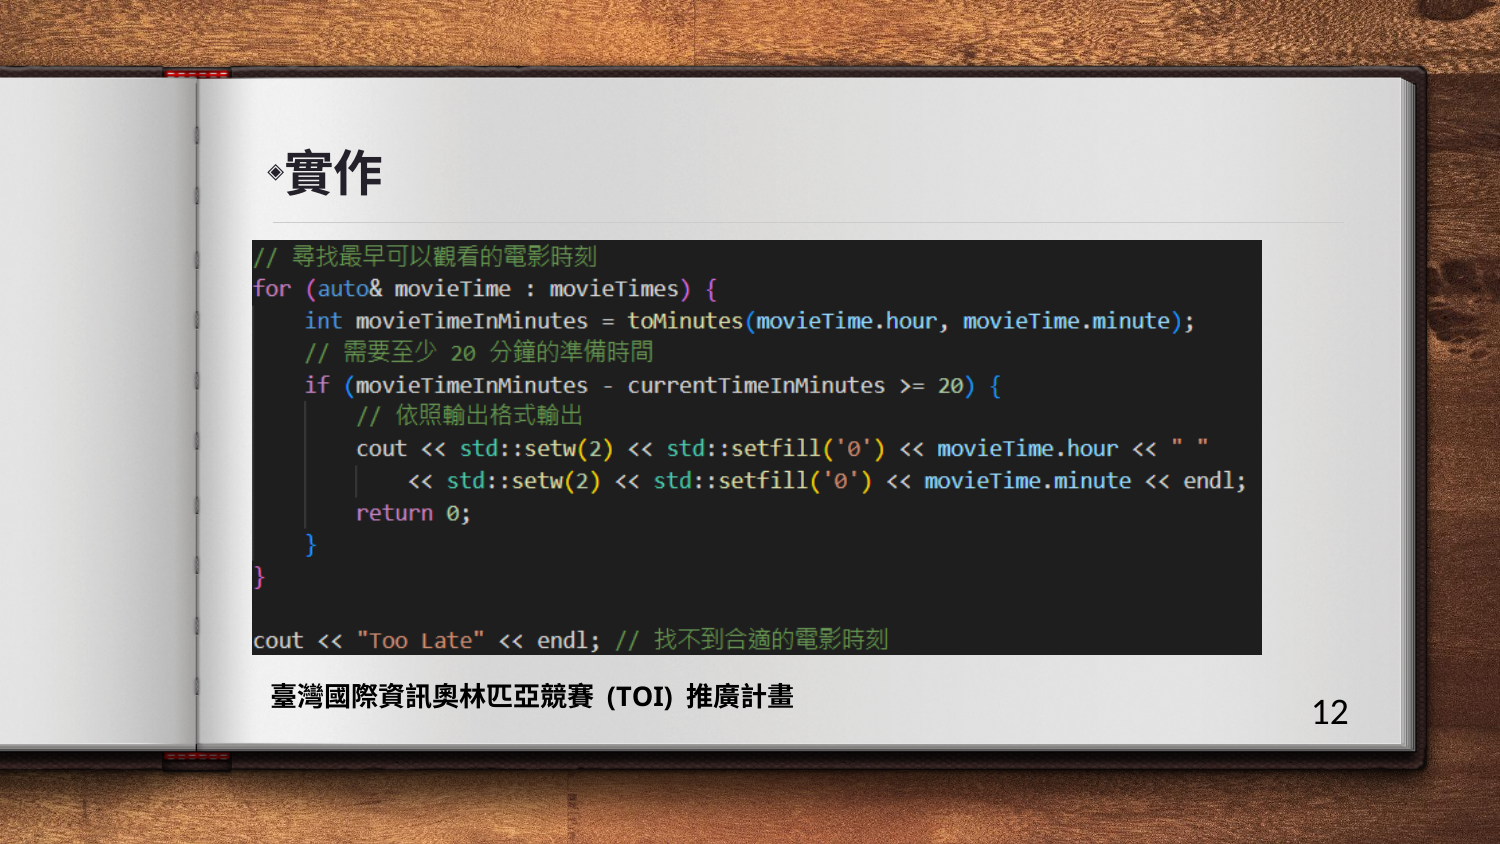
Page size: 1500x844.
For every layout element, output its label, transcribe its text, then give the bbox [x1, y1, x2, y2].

list 實作 [252, 126, 1194, 216]
text_box 12 [1295, 672, 1386, 737]
picture [252, 240, 1262, 655]
